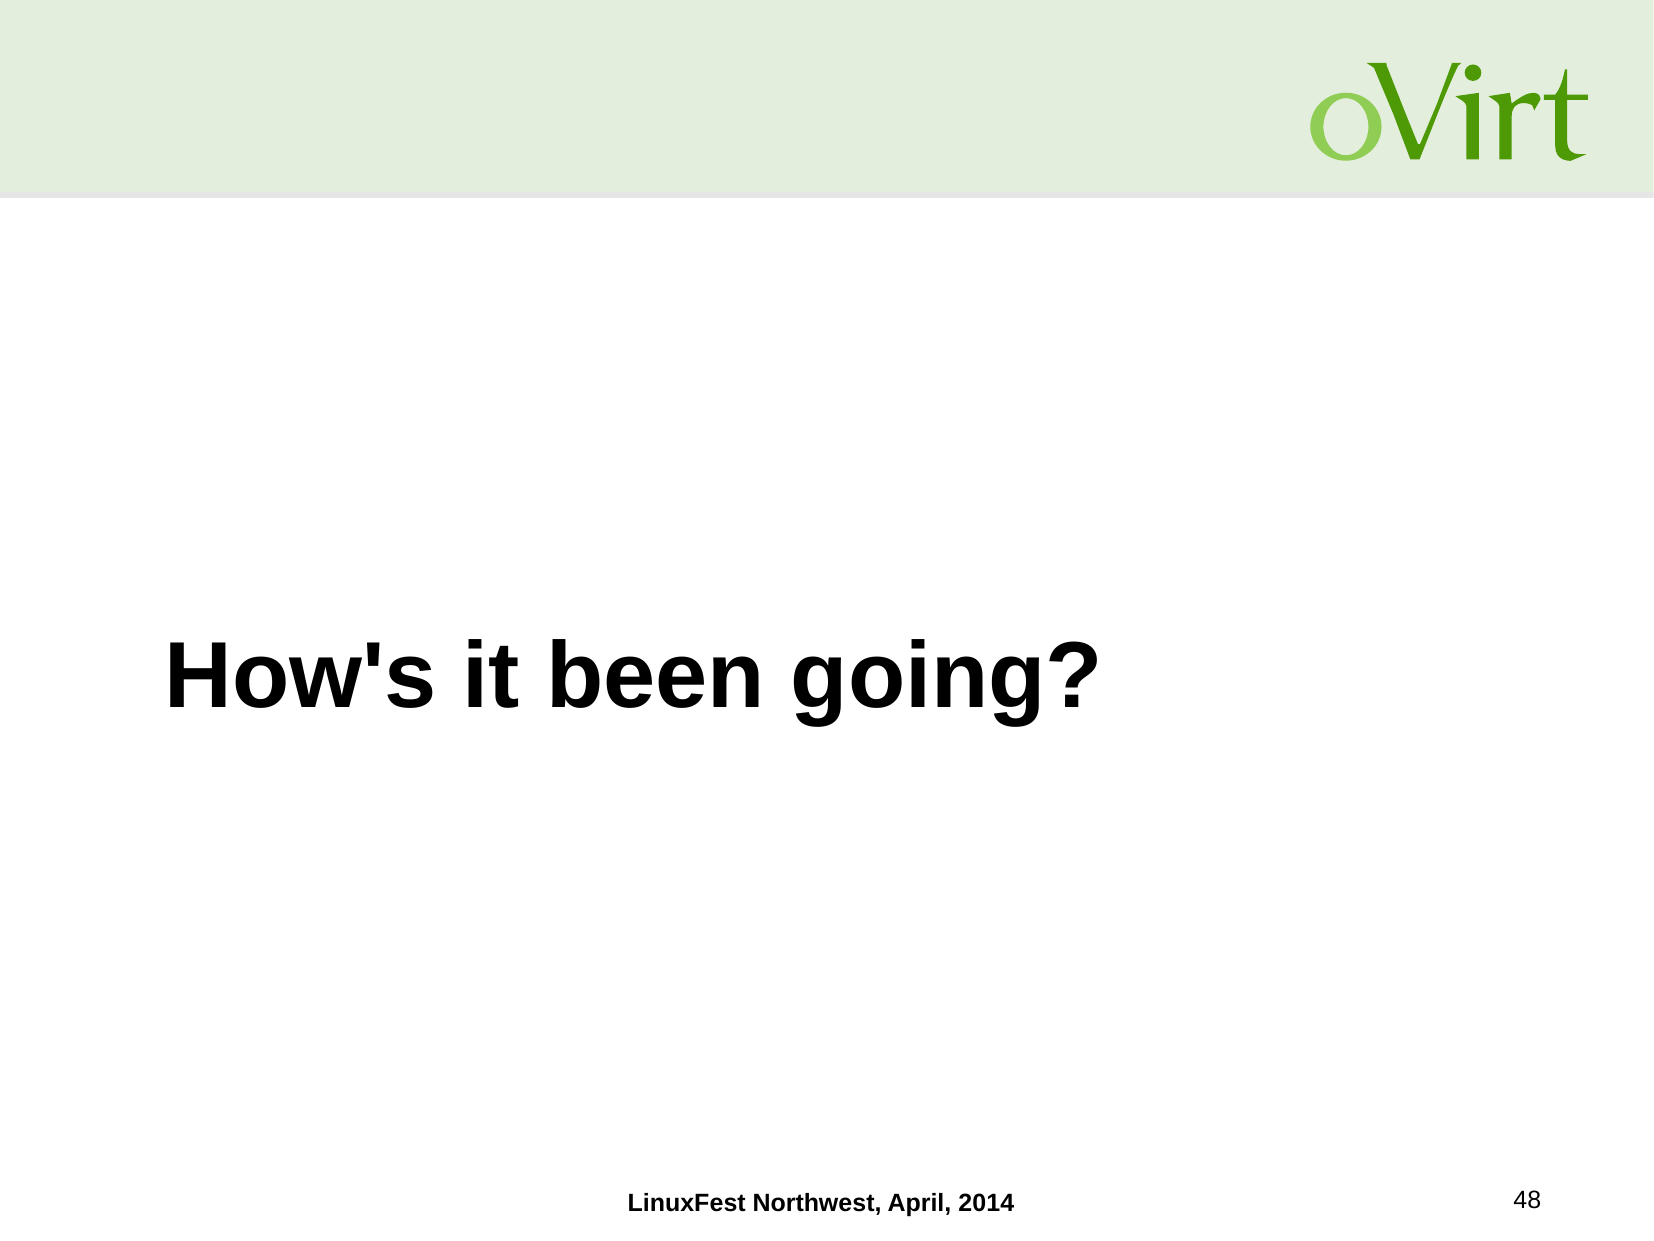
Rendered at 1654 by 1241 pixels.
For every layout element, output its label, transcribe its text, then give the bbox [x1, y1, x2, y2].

text_box How's it been going? [150, 615, 1654, 750]
